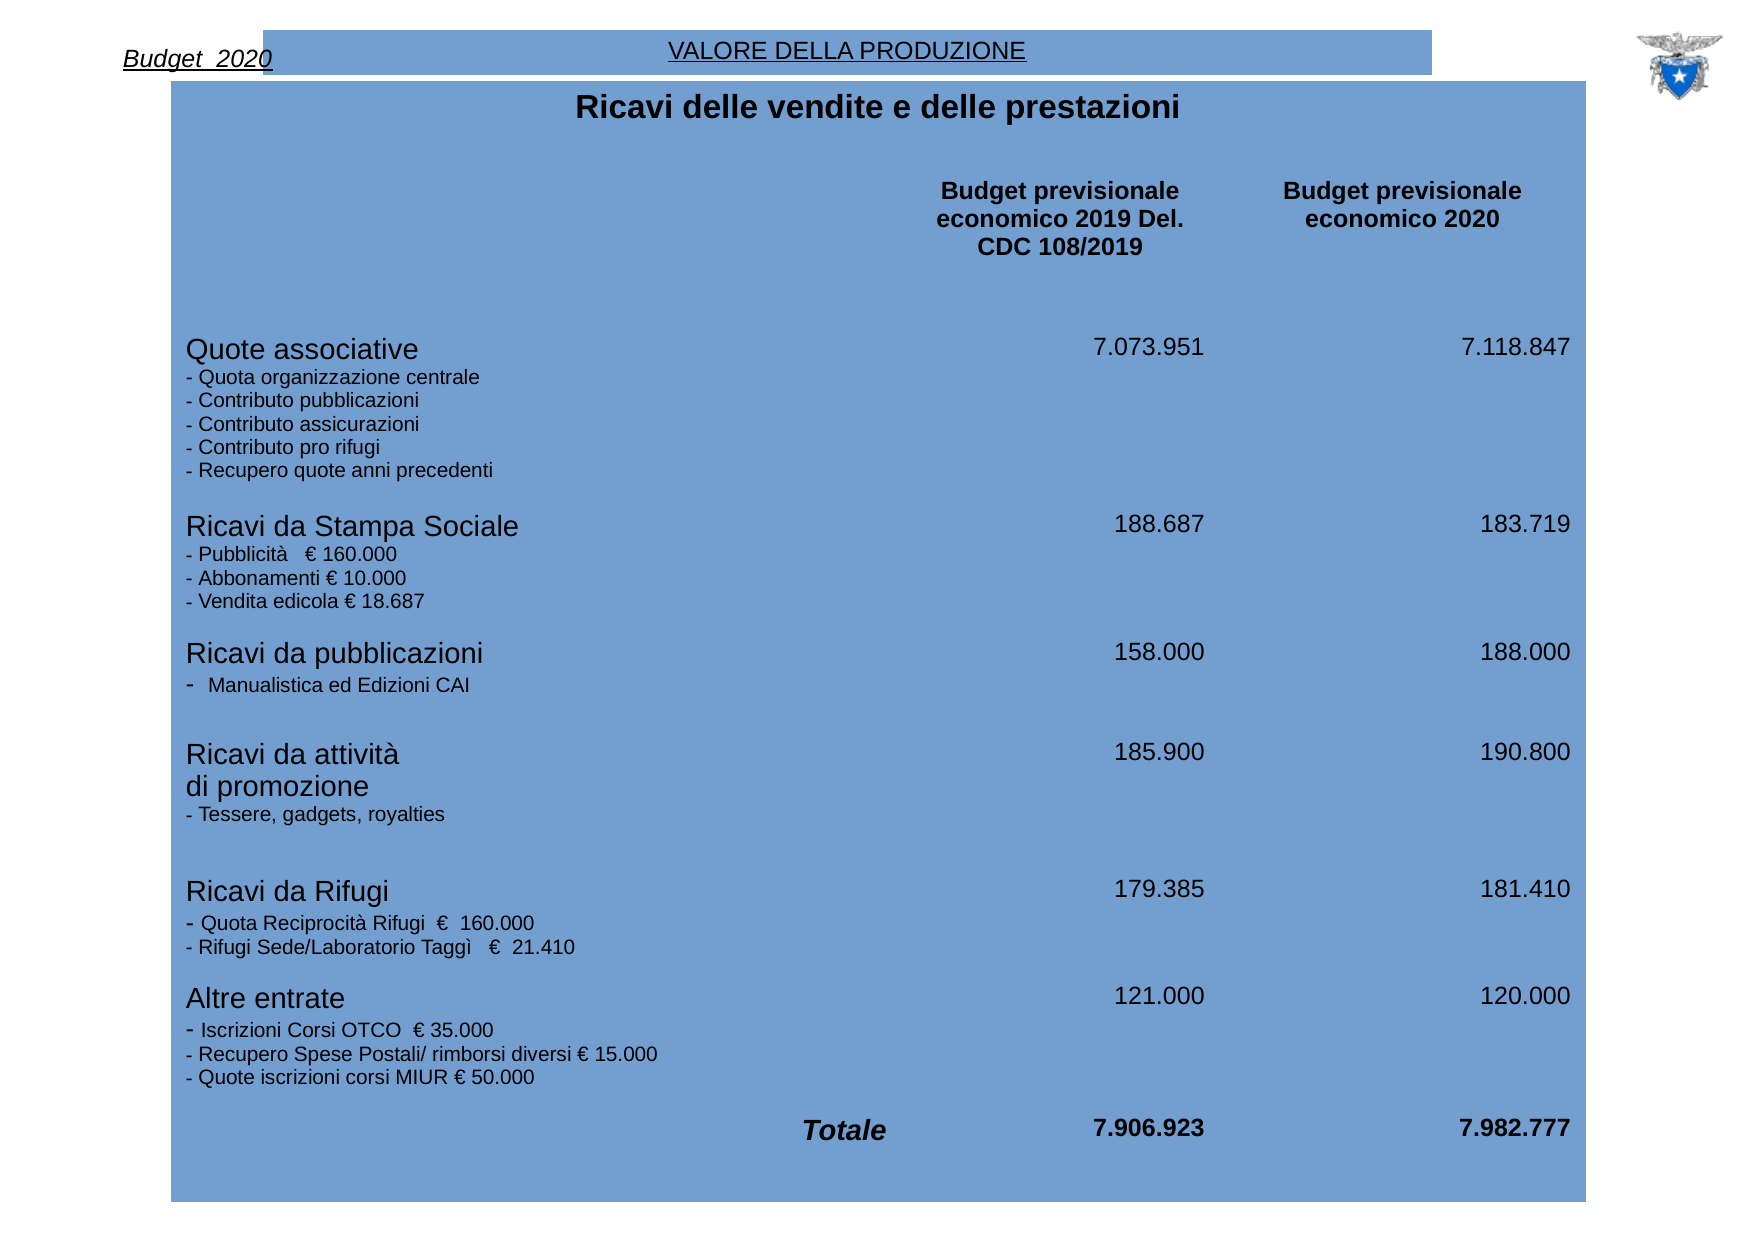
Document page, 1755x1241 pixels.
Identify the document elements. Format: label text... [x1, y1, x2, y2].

table_cell 121.000 [901, 974, 1220, 1106]
table_cell 181.410 [1220, 867, 1586, 974]
table_cell Quote associative - Quota organizzazione centrale Contributo pubblicazioni Contributo assicurazioni Contributo pro rifugi Recupero quote anni precedenti [171, 326, 901, 503]
table_cell 179.385 [901, 867, 1220, 974]
table_cell 183.719 [1220, 503, 1586, 630]
picture [1633, 29, 1728, 108]
table_cell 120.000 [1220, 974, 1586, 1106]
table_cell 7.982.777 [1220, 1106, 1586, 1202]
table_cell Altre entrate Iscrizioni Corsi OTCO € 35.000 Recupero Spese Postali/ rimborsi diversi € 15.000 Quote iscrizioni corsi MIUR € 50.000 [171, 974, 901, 1106]
table_cell [171, 169, 901, 326]
table_cell 7.118.847 [1220, 326, 1586, 503]
table_cell Ricavi da attività di promozione Tessere, gadgets, royalties [171, 730, 901, 867]
table_cell 188.687 [901, 503, 1220, 630]
table_cell 158.000 [901, 630, 1220, 730]
text_box Budget 2020 [50, 35, 346, 82]
table_cell Totale [171, 1106, 901, 1202]
table_cell 188.000 [1220, 630, 1586, 730]
table_cell Budget previsionale economico 2019 Del. CDC 108/2019 [901, 169, 1220, 326]
table_cell 7.073.951 [901, 326, 1220, 503]
table_cell 185.900 [901, 730, 1220, 867]
table_cell Ricavi da Stampa Sociale Pubblicità € 160.000 Abbonamenti € 10.000 Vendita edicola € 18.687 [171, 503, 901, 630]
table_cell 7.906.923 [901, 1106, 1220, 1202]
table_cell Ricavi da Rifugi Quota Reciprocità Rifugi € 160.000 Rifugi Sede/Laboratorio Taggì € 21.410 [171, 867, 901, 974]
table_header Ricavi delle vendite e delle prestazioni [171, 81, 1586, 169]
table_cell 190.800 [1220, 730, 1586, 867]
table_cell Ricavi da pubblicazioni - Manualistica ed Edizioni CAI [171, 630, 901, 730]
table_header VALORE DELLA PRODUZIONE [263, 30, 1432, 75]
table_cell Budget previsionale economico 2020 [1220, 169, 1586, 326]
